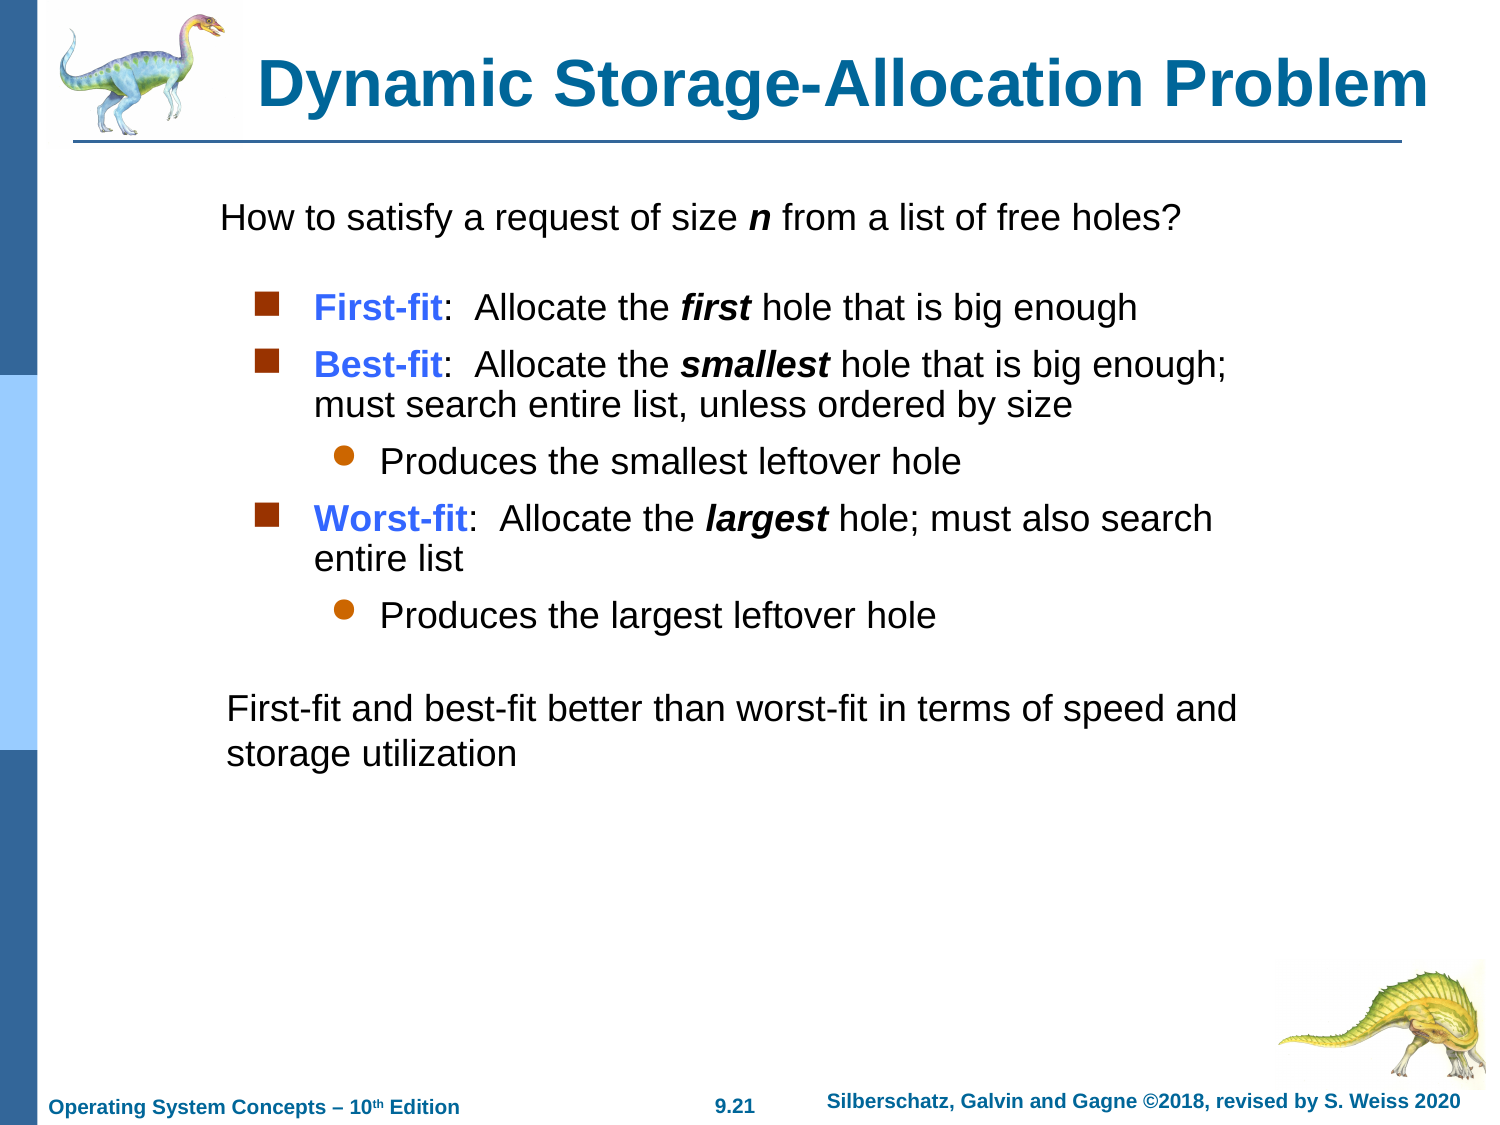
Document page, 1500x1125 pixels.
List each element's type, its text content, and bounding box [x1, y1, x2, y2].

text_box First-fit and best-fit better than worst-fit in terms of speed and storage utilization [211, 676, 1344, 782]
picture [1275, 959, 1486, 1090]
list First-fit: Allocate the first hole that is big enough Best-fit: Allocate the smallest hole that is big enough; must search entire list, unless ordered by size Produces the smallest leftover hole Worst-fit: Allocate the largest hole; must also search entire list Produces the largest leftover hole [242, 280, 1311, 676]
title Dynamic Storage-Allocation Problem [206, 32, 1482, 128]
picture [46, 0, 243, 149]
text_box How to satisfy a request of size n from a list of free holes? [204, 185, 1198, 246]
